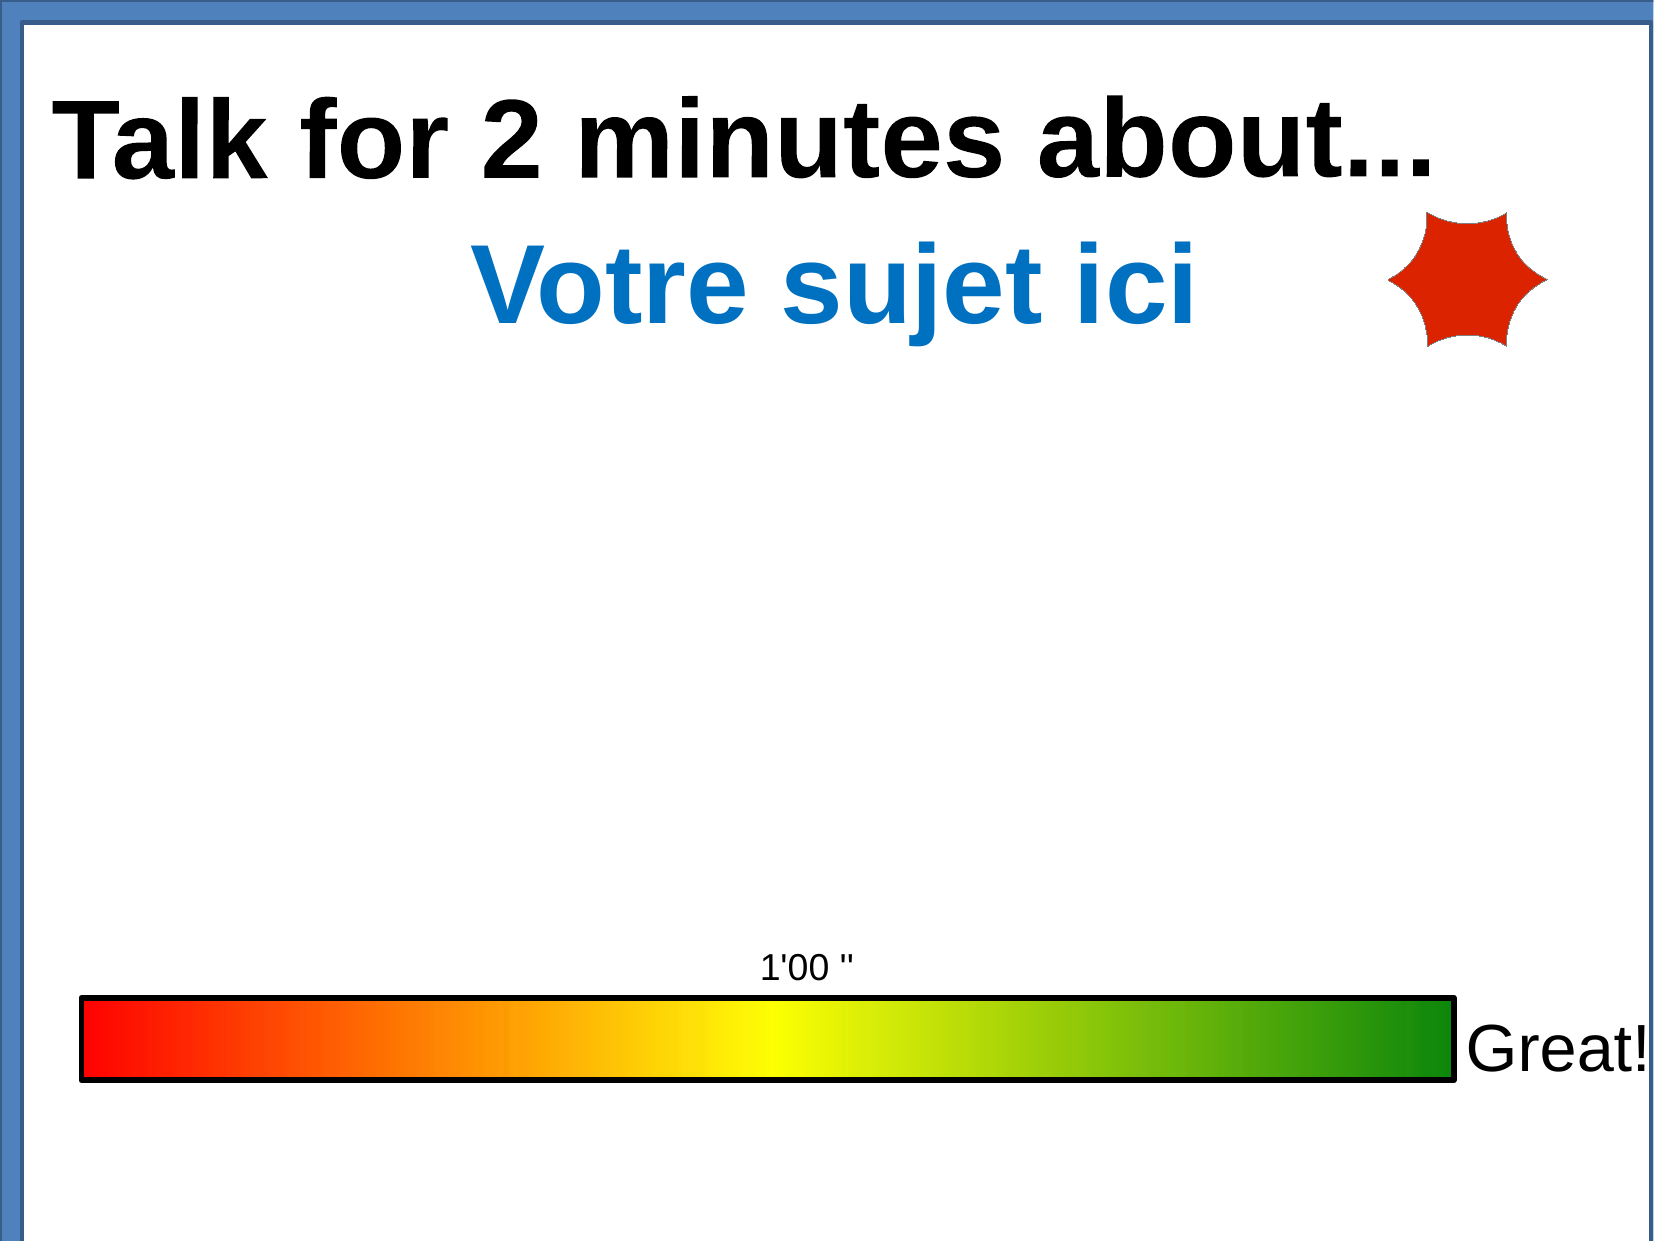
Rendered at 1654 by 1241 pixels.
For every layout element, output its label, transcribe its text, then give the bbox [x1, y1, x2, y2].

text_box 1'00 '' [744, 938, 875, 996]
text_box Great! [1450, 997, 1654, 1094]
text_box Votre sujet ici [23, 203, 1654, 355]
picture [84, 1001, 1450, 1077]
text_box [1388, 212, 1548, 347]
text_box [0, 0, 1654, 1241]
text_box Talk for 2 minutes about... [36, 55, 1643, 203]
